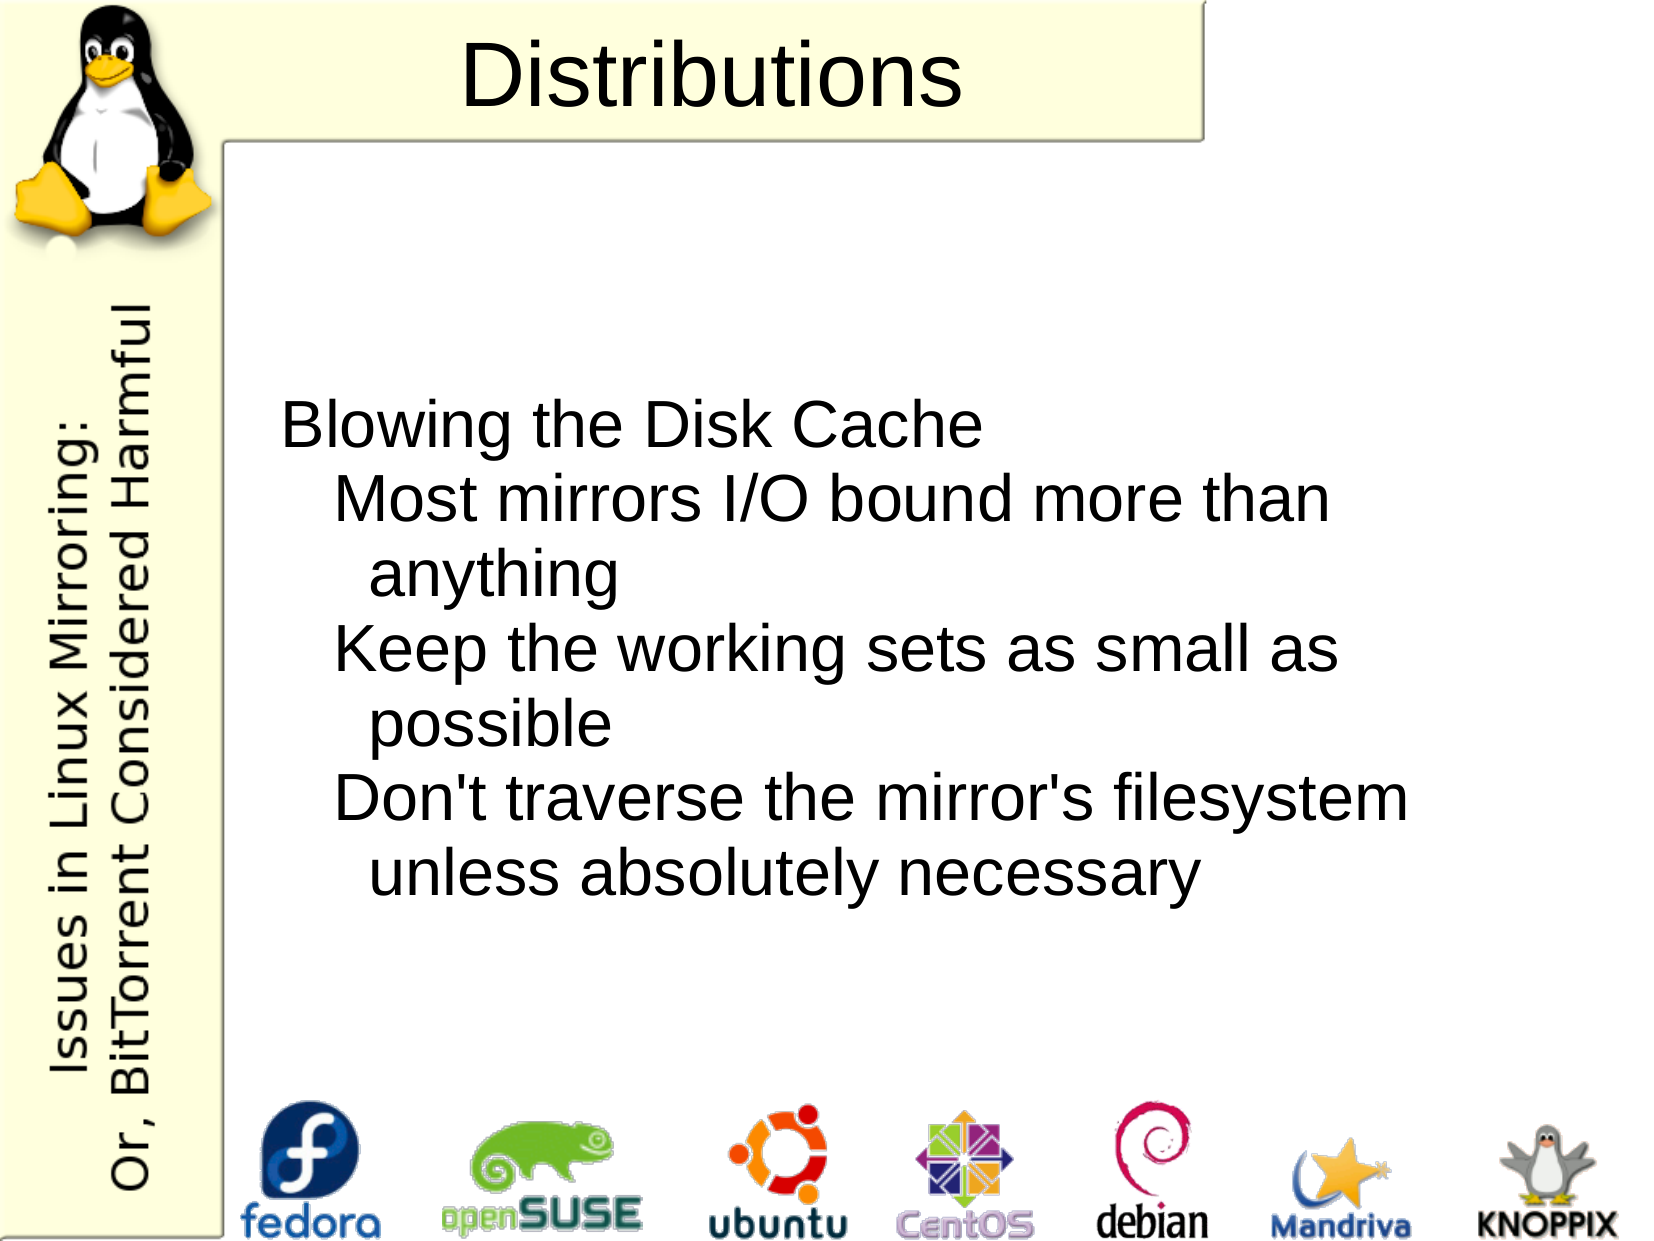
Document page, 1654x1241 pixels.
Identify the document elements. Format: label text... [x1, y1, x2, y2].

picture [0, 0, 1654, 1241]
title Distributions [224, 0, 1200, 151]
subtitle Blowing the Disk Cache Most mirrors I/O bound more than anything Keep the working sets as small as possible Don't traverse the mirror's filesystem unless absolutely necessary [262, 187, 1575, 1109]
